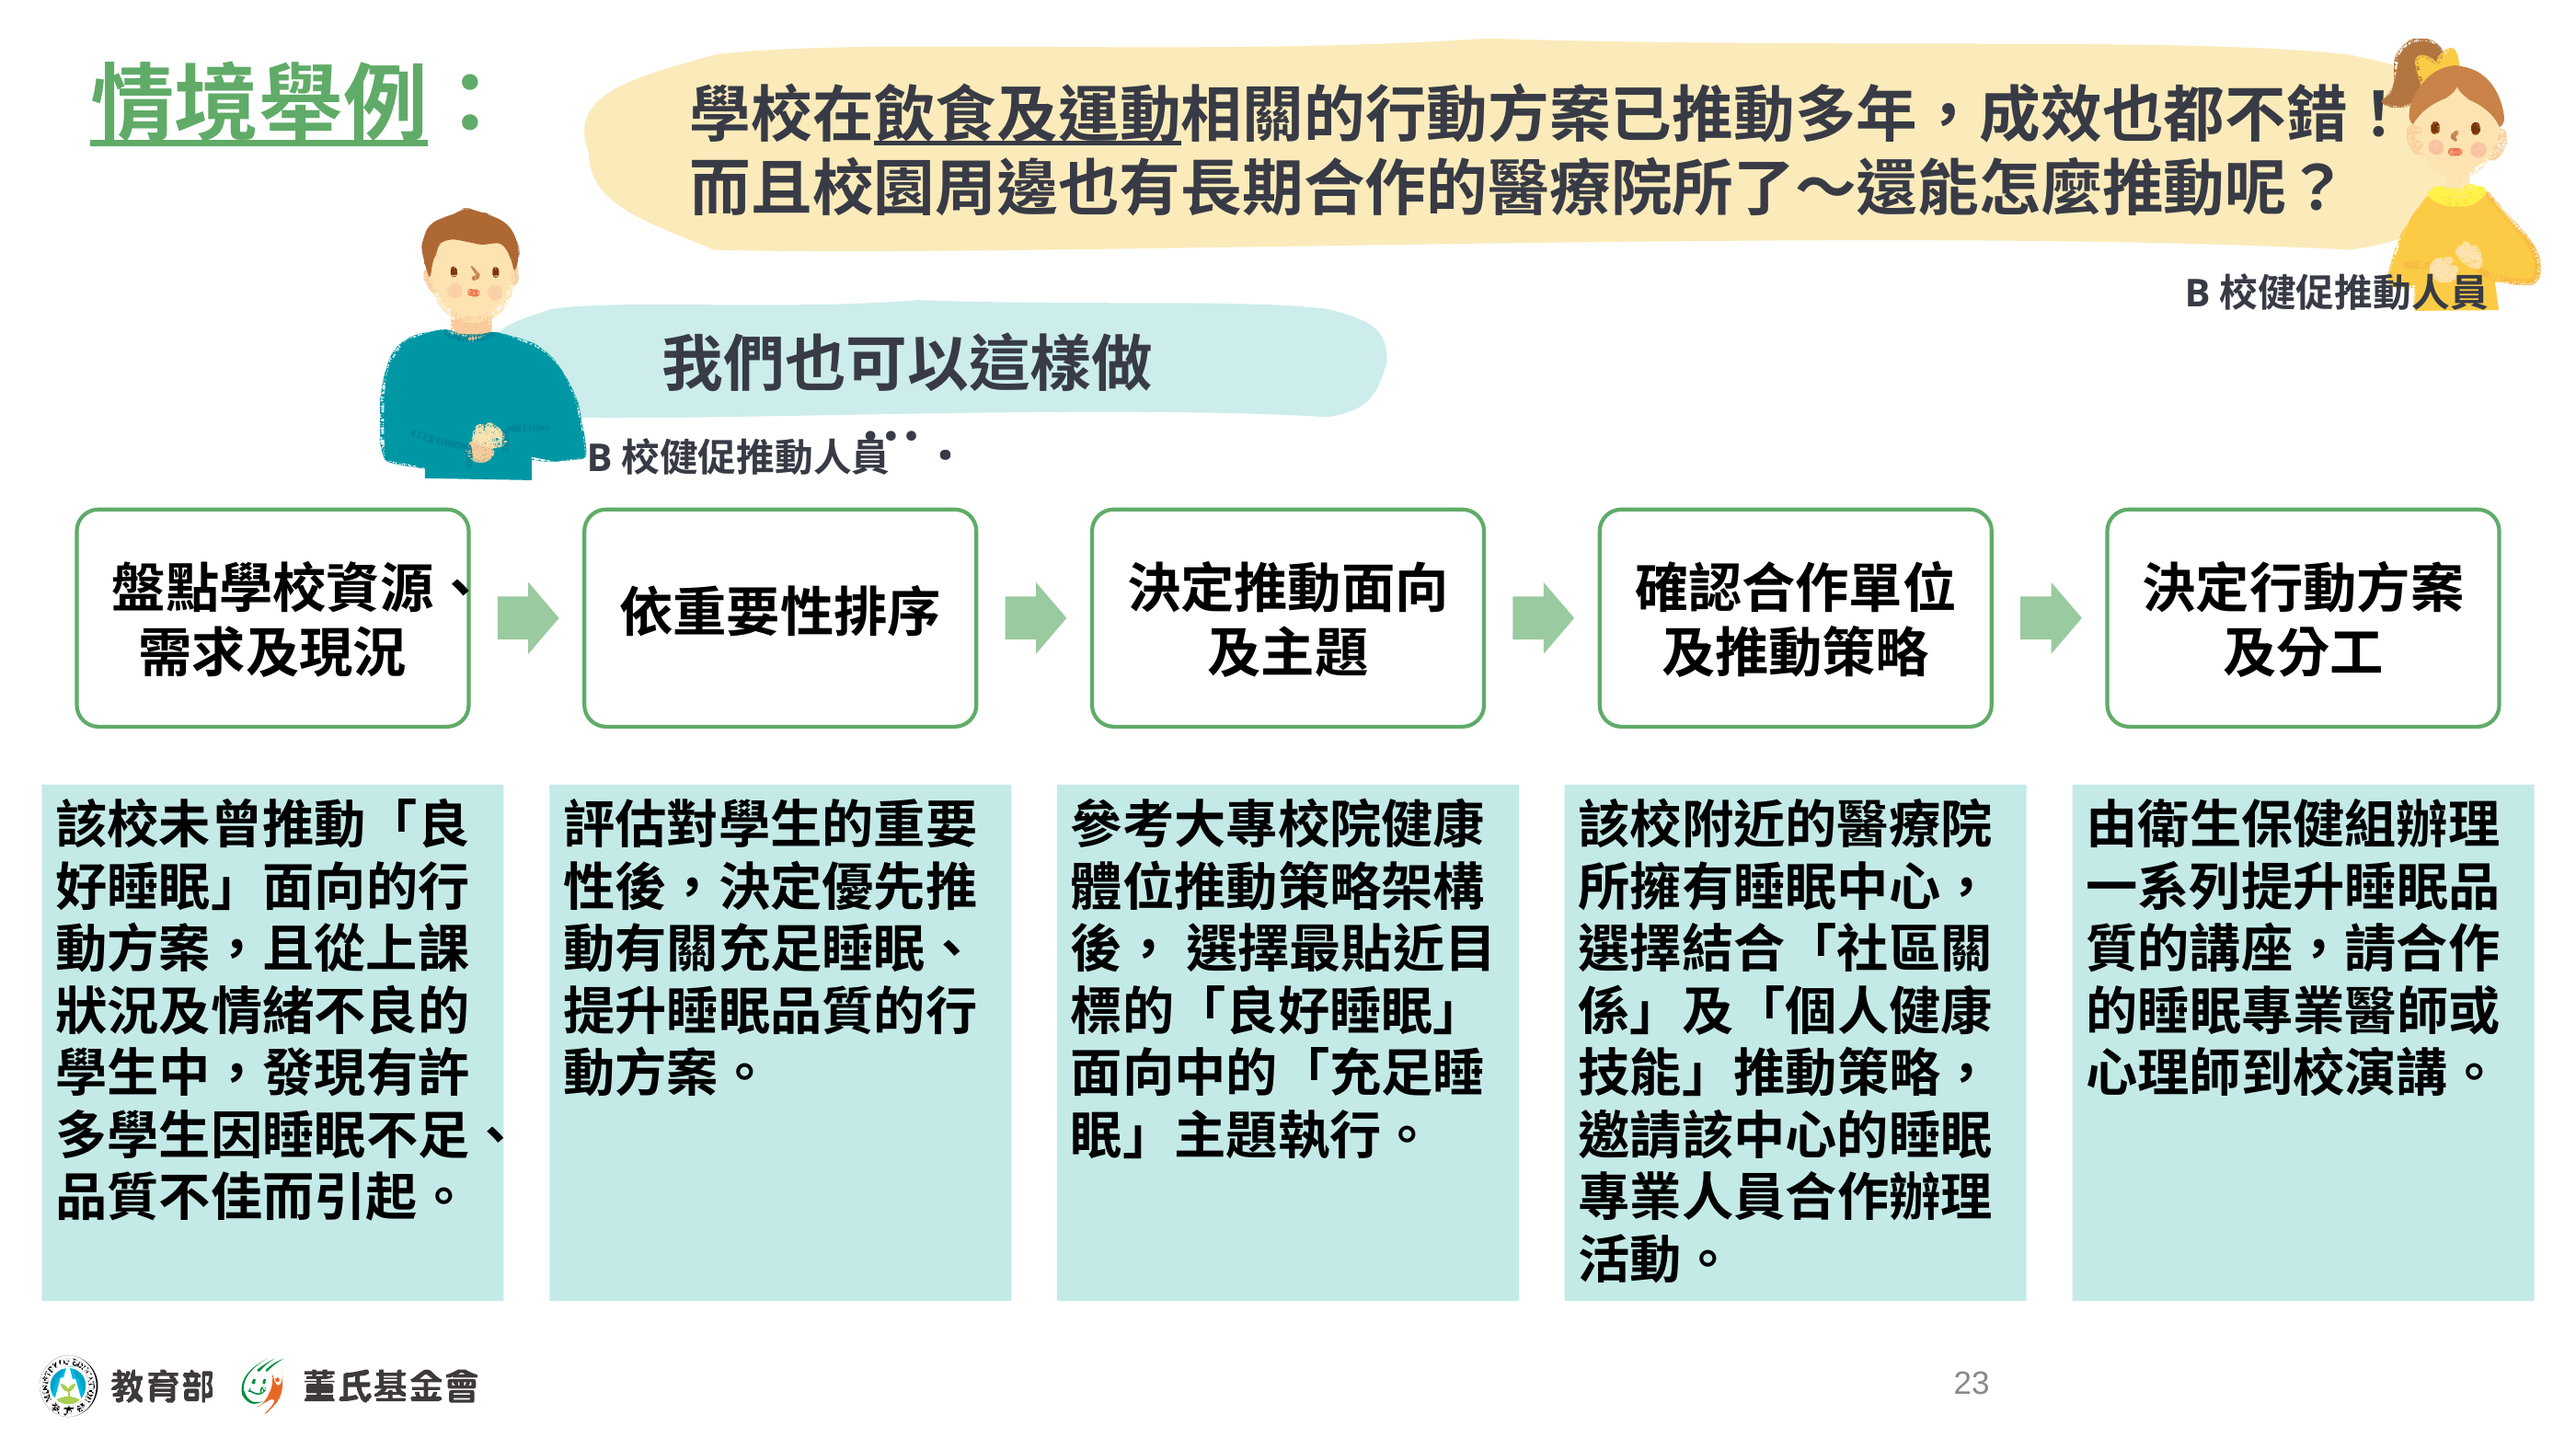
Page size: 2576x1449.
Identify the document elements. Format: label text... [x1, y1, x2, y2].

text_box 我們也可以這樣做…. [622, 318, 1193, 479]
text_box [497, 581, 559, 654]
text_box 決定行動方案及分工 [2107, 509, 2500, 727]
text_box [2020, 581, 2082, 654]
text_box 23 [1939, 1342, 2542, 1420]
text_box B校健促推動人員 [572, 426, 904, 487]
text_box 學校在飲食及運動相關的行動方案已推動多年，成效也都不錯！而且校園周邊也有長期合作的醫療院所了～還能怎麼推動呢？ [661, 68, 2376, 229]
text_box 依重要性排序 [584, 509, 977, 727]
text_box 由衛生保健組辦理一系列提升睡眠品質的講座，請合作的睡眠專業醫師或心理師到校演講。 [2072, 784, 2535, 1301]
text_box [587, 300, 1387, 419]
text_box [668, 38, 2380, 90]
text_box 該校未曾推動「良好睡眠」面向的行動方案，且從上課狀況及情緒不良的學生中，發現有許多學生因睡眠不足、品質不佳而引起。 [41, 784, 504, 1301]
text_box [663, 136, 2380, 252]
text_box [589, 70, 661, 228]
text_box B校健促推動人員 [2170, 262, 2535, 322]
text_box [1005, 581, 1067, 654]
text_box 情境舉例： [76, 43, 658, 158]
text_box 參考大專校院健康體位推動策略架構後， 選擇最貼近目標的「良好睡眠」面向中的「充足睡眠」主題執行。 [1057, 784, 1520, 1301]
text_box 確認合作單位及推動策略 [1599, 509, 1992, 727]
text_box [1512, 581, 1575, 654]
picture [379, 208, 587, 480]
text_box 決定推動面向及主題 [1092, 509, 1485, 727]
text_box 盤點學校資源、需求及現況 [76, 509, 469, 727]
text_box 評估對學生的重要性後，決定優先推動有關充足睡眠、提升睡眠品質的行動方案。 [549, 784, 1012, 1301]
picture [2380, 38, 2542, 311]
text_box 該校附近的醫療院所擁有睡眠中心，選擇結合「社區關係」及「個人健康技能」推動策略，邀請該中心的睡眠專業人員合作辦理活動。 [1564, 784, 2027, 1301]
